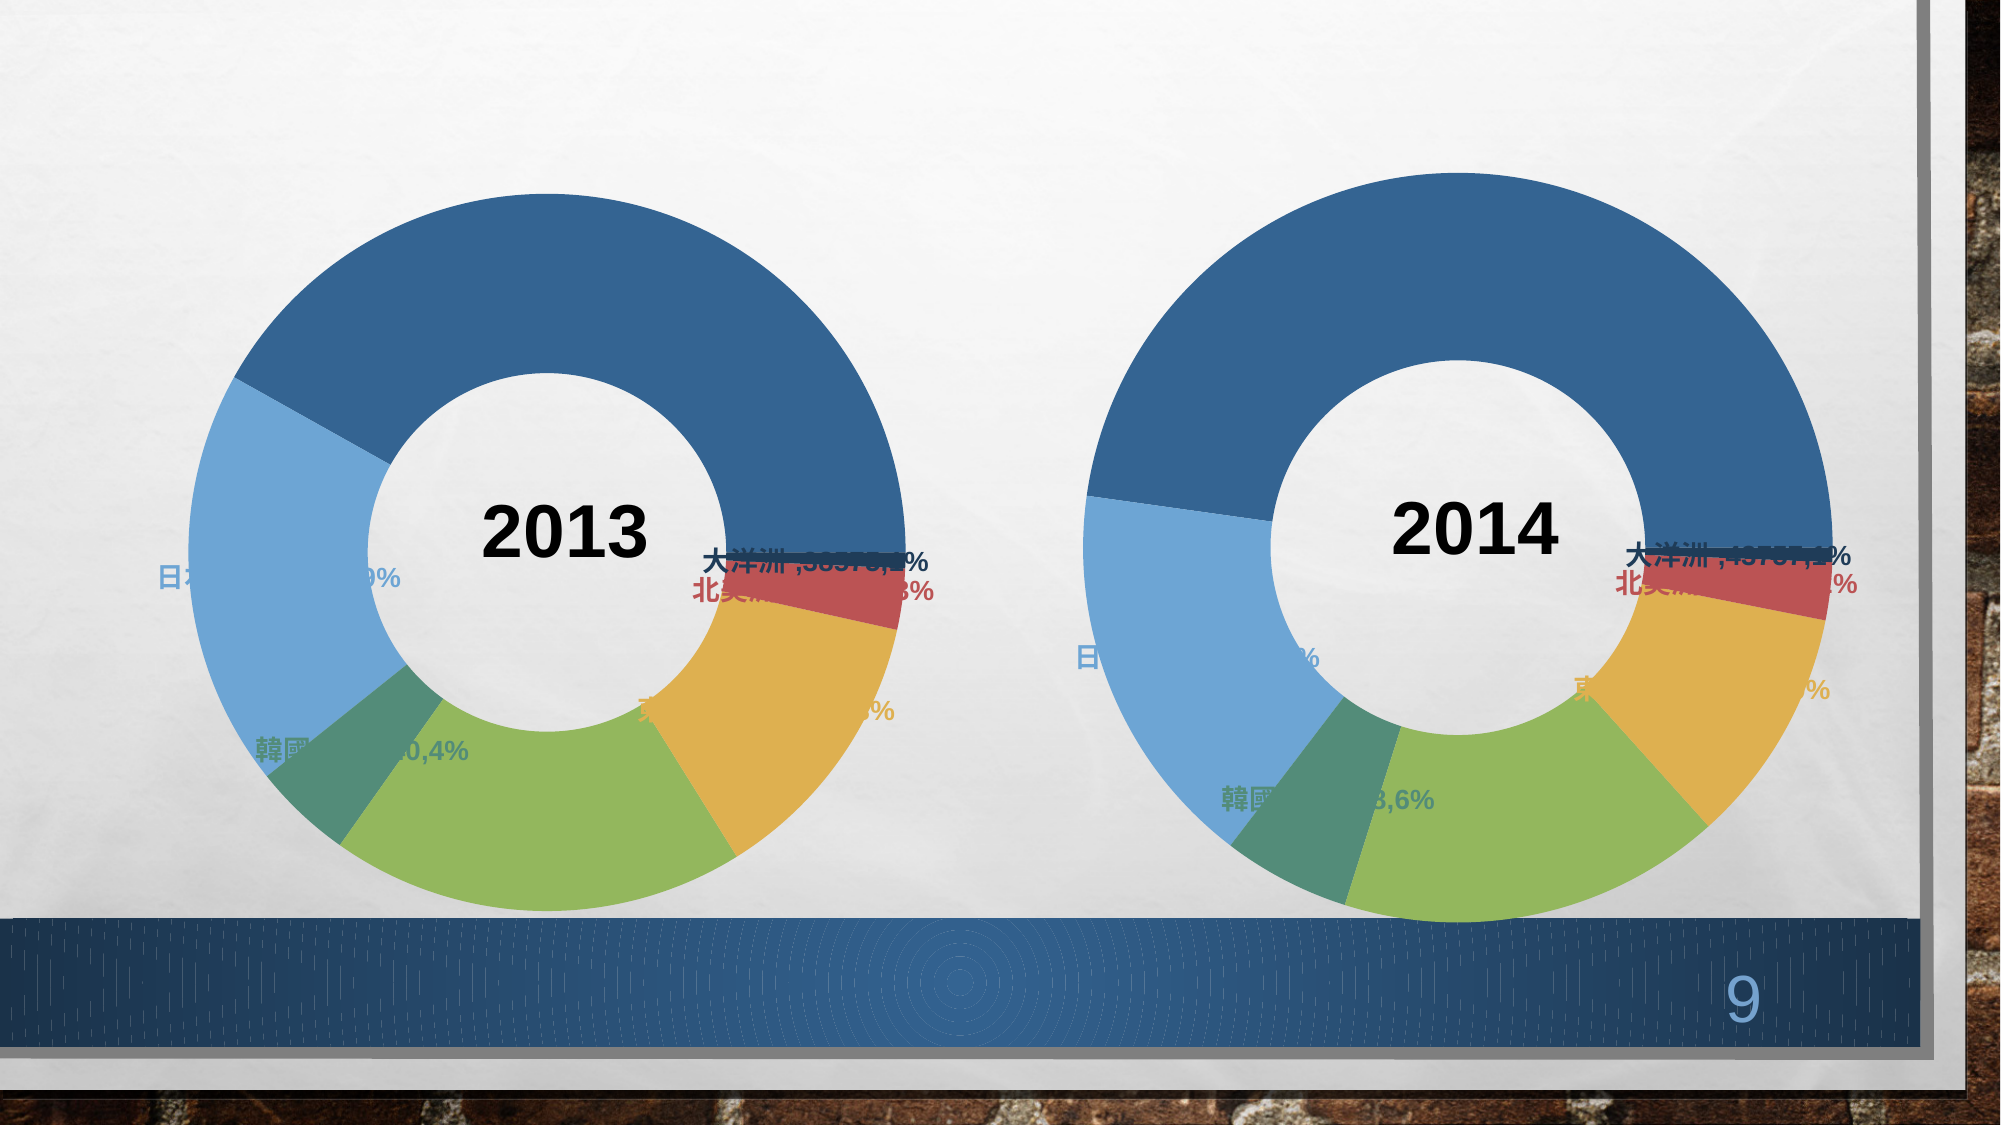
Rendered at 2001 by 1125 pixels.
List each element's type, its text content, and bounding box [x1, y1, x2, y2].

chart [0, 0, 2000, 942]
text_box 8 [1669, 947, 1819, 1030]
